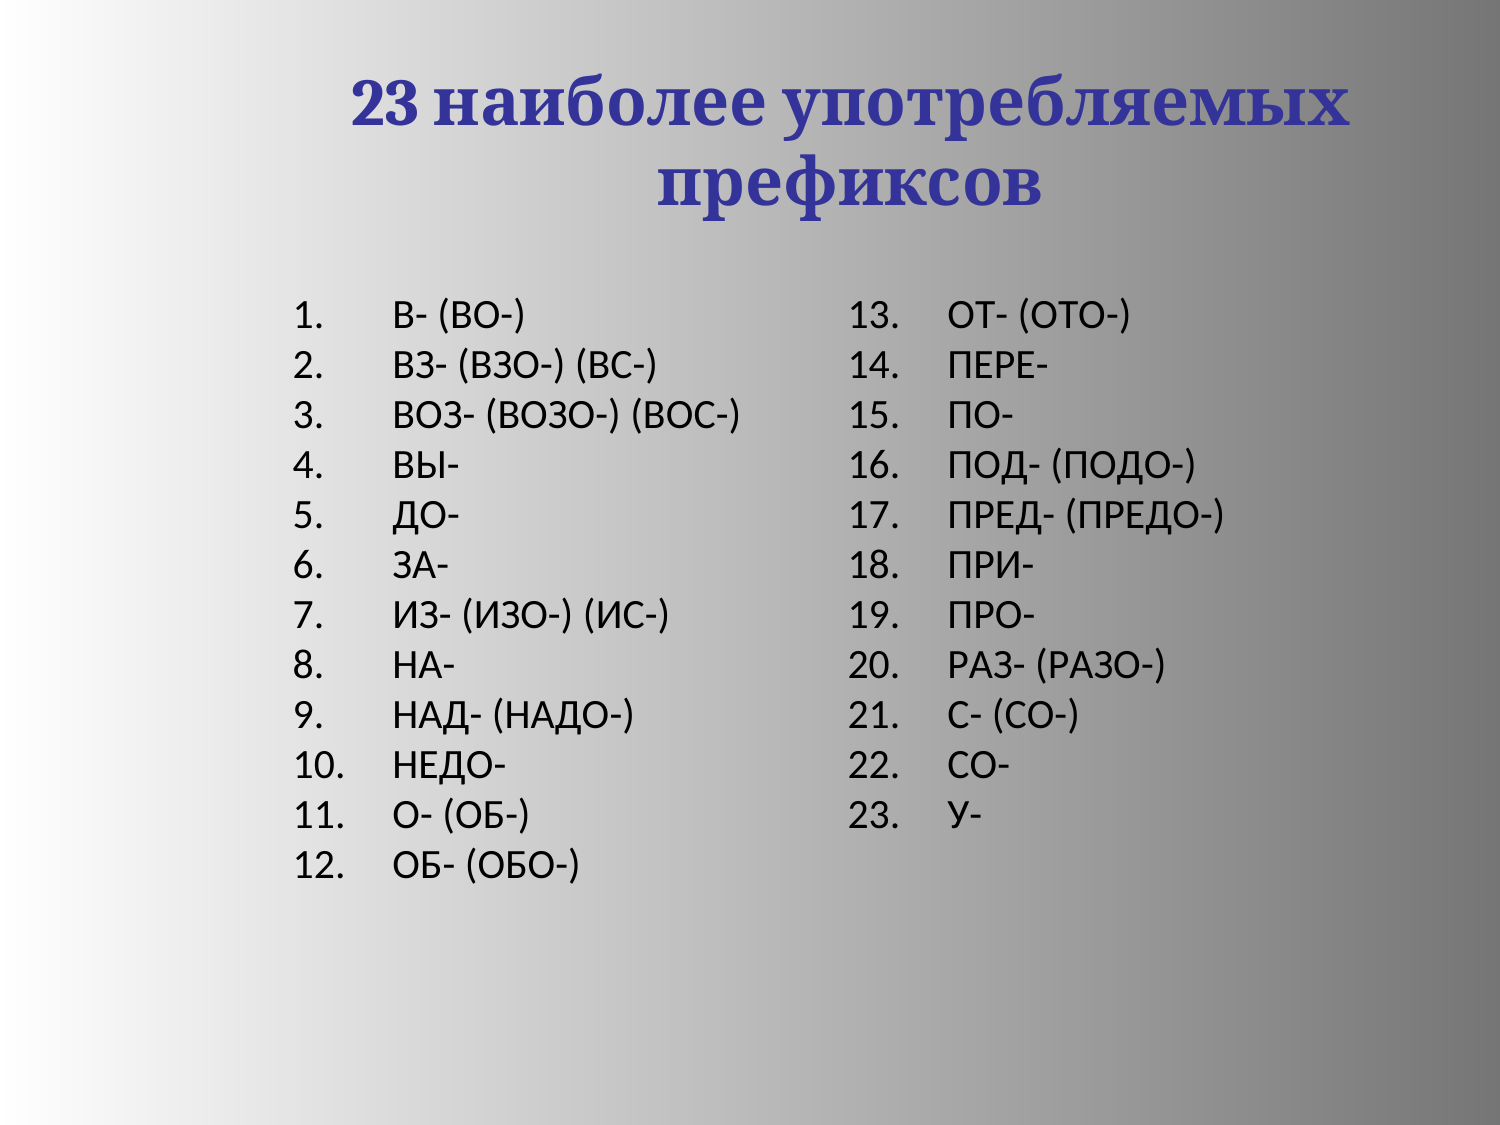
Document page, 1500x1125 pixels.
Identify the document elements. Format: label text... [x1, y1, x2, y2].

list В- (ВО-) ВЗ- (ВЗО-) (ВС-) ВОЗ- (ВОЗО-) (ВОС-) ВЫ- ДО- ЗА- ИЗ- (ИЗО-) (ИС-) НА- НАД- (НАДО-) НЕДО- О- (ОБ-) ОБ- (ОБО-) [277, 278, 774, 895]
text_box ОТ- (ОТО-) ПЕРЕ- ПО- ПОД- (ПОДО-) ПРЕД- (ПРЕДО-) ПРИ- ПРО- РАЗ- (РАЗО-) С- (СО-) СО- У- [832, 278, 1329, 845]
title 23 наиболее употребляемых префиксов [277, 45, 1425, 233]
